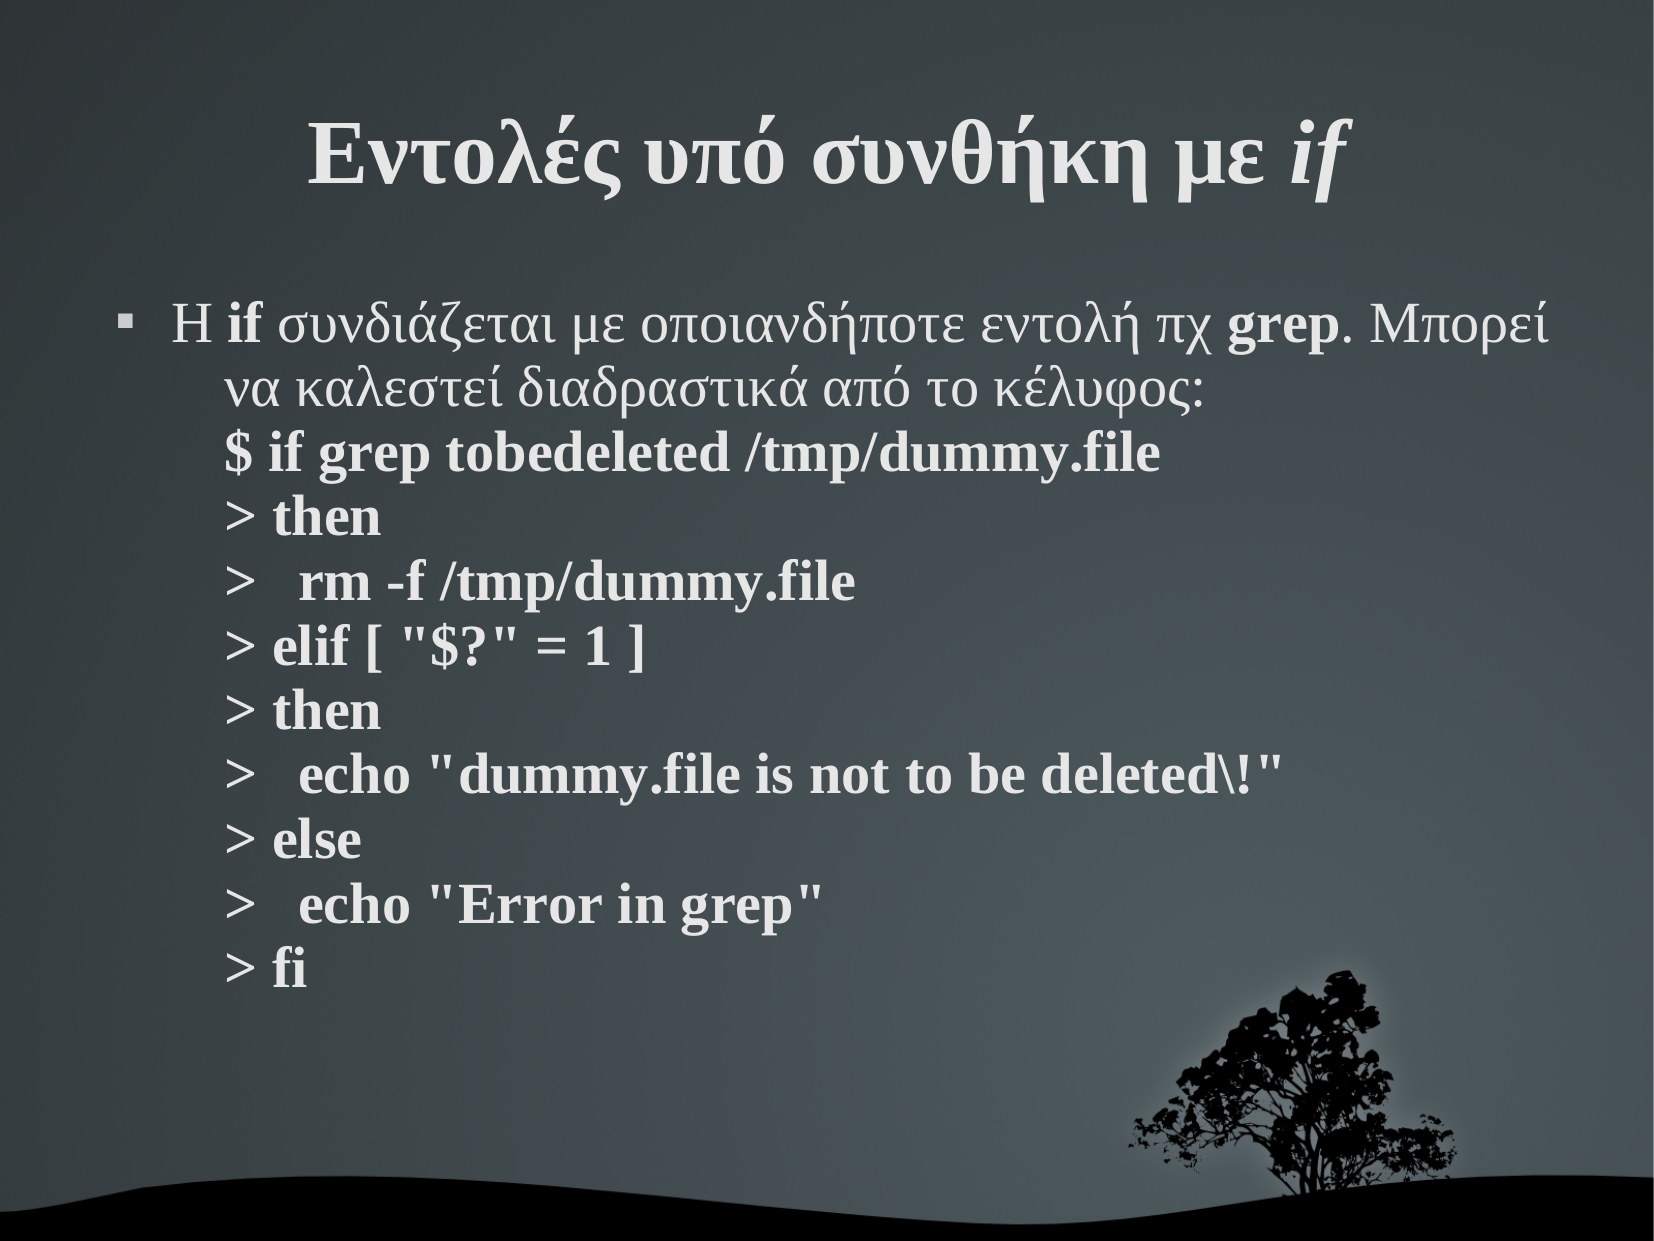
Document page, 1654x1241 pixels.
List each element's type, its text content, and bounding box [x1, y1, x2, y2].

title Εντολές υπό συνθήκη με if [82, 49, 1571, 257]
list Η if συνδιάζεται με οποιανδήποτε εντολή πχ grep. Μπορεί να καλεστεί διαδραστικά από το κέλυφος: $ if grep tobedeleted /tmp/dummy.file > then > rm -f /tmp/dummy.file > elif [ "$?" = 1 ] > then > echo "dummy.file is not to be deleted\!" > else > echo "Error in grep" > fi [82, 290, 1571, 1197]
picture [0, 0, 1654, 1241]
